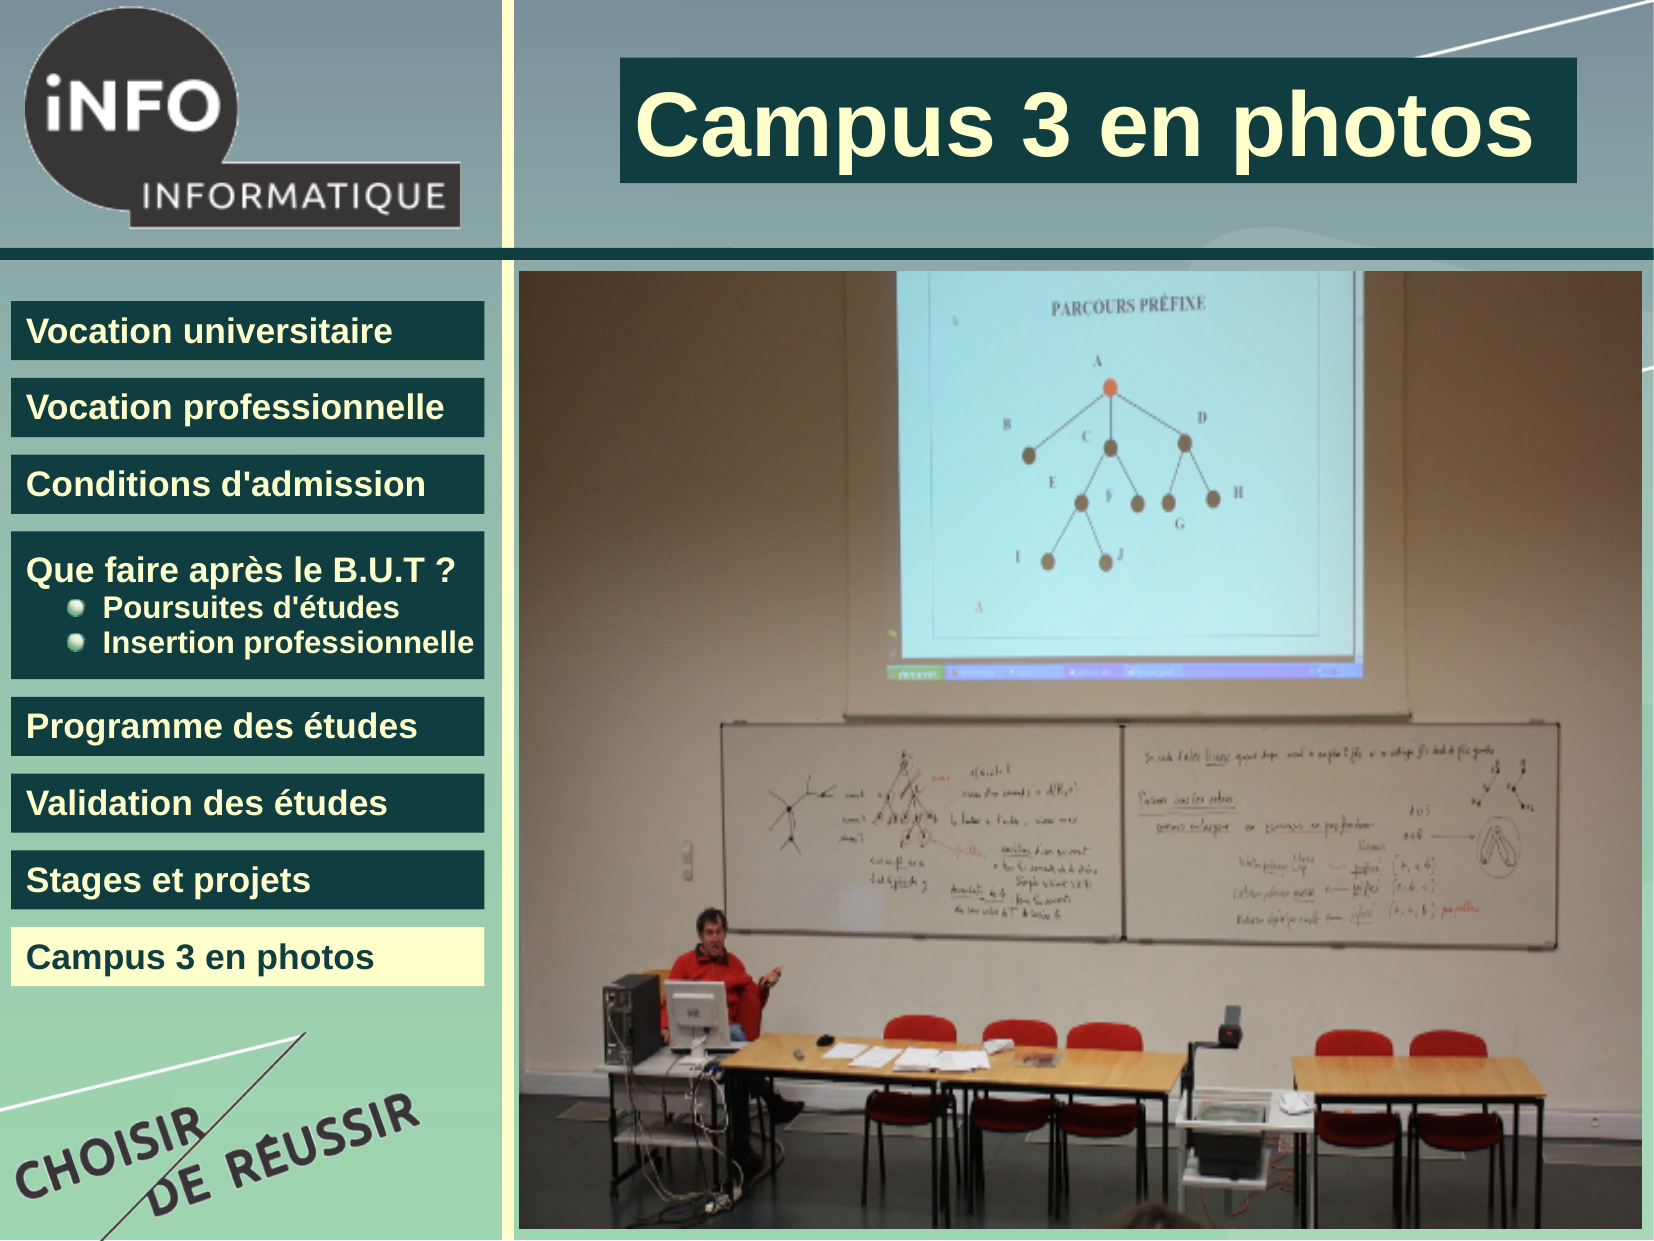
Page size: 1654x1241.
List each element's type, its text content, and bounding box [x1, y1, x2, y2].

text_box Stages et projets [11, 850, 485, 910]
text_box Programme des études [11, 696, 485, 756]
text_box Que faire après le B.U.T ? Poursuites d'études Insertion professionnelle [11, 531, 485, 680]
text_box Vocation professionnelle [11, 377, 485, 438]
text_box Campus 3 en photos [620, 57, 1577, 184]
picture [0, 260, 502, 1241]
text_box Validation des études [11, 773, 485, 833]
text_box Conditions d'admission [11, 454, 485, 514]
text_box Campus 3 en photos [11, 927, 485, 987]
picture [514, 0, 1654, 248]
text_box Vocation universitaire [11, 301, 485, 361]
picture [0, 0, 502, 247]
picture [514, 260, 1654, 1240]
